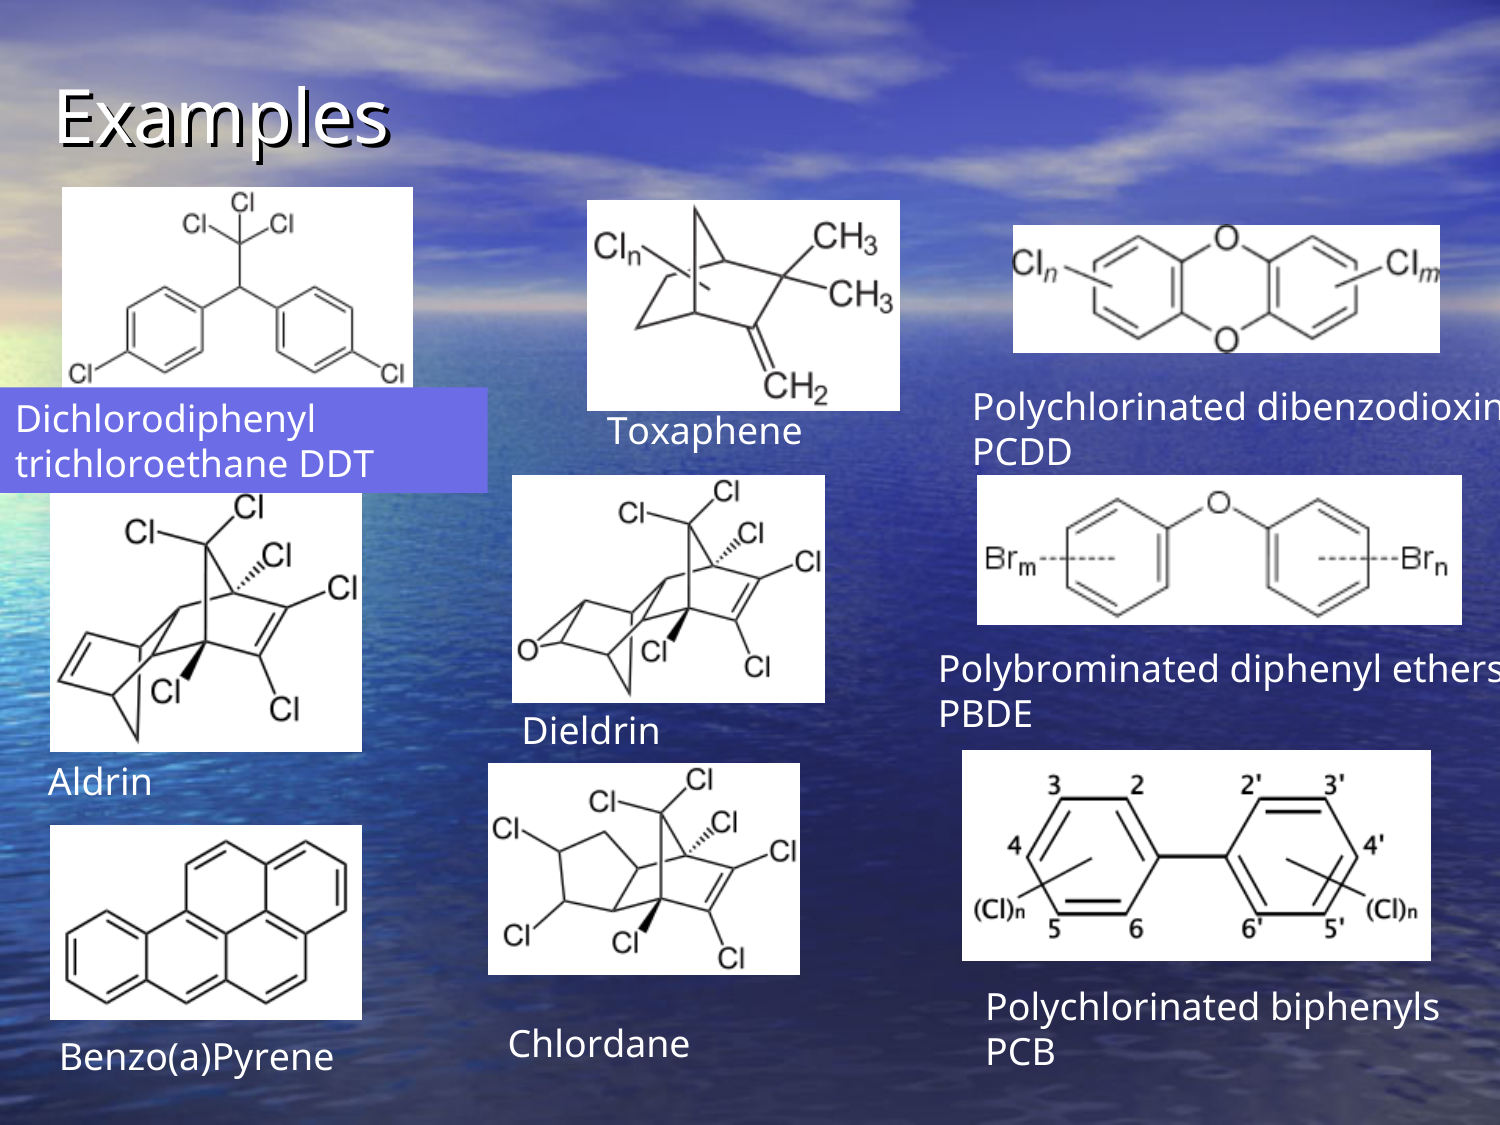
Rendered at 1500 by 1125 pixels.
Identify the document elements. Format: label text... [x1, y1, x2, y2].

text_box Toxaphene [592, 399, 819, 461]
text_box Polybrominated diphenyl ethers PBDE [923, 637, 1500, 743]
picture [0, 0, 62, 387]
text_box Polychlorinated biphenyls PCB [970, 974, 1456, 1081]
text_box Dichlorodiphenyl trichloroethane DDT [0, 387, 488, 493]
text_box Aldrin [33, 749, 169, 811]
text_box Benzo(a)Pyrene [44, 1024, 351, 1086]
title Examples [37, 0, 1388, 228]
text_box Dieldrin [506, 699, 677, 761]
text_box Chlordane [492, 1012, 706, 1073]
text_box Polychlorinated dibenzodioxin PCDD [957, 374, 1500, 481]
text_box [62, 187, 413, 387]
picture [0, 0, 1500, 1125]
